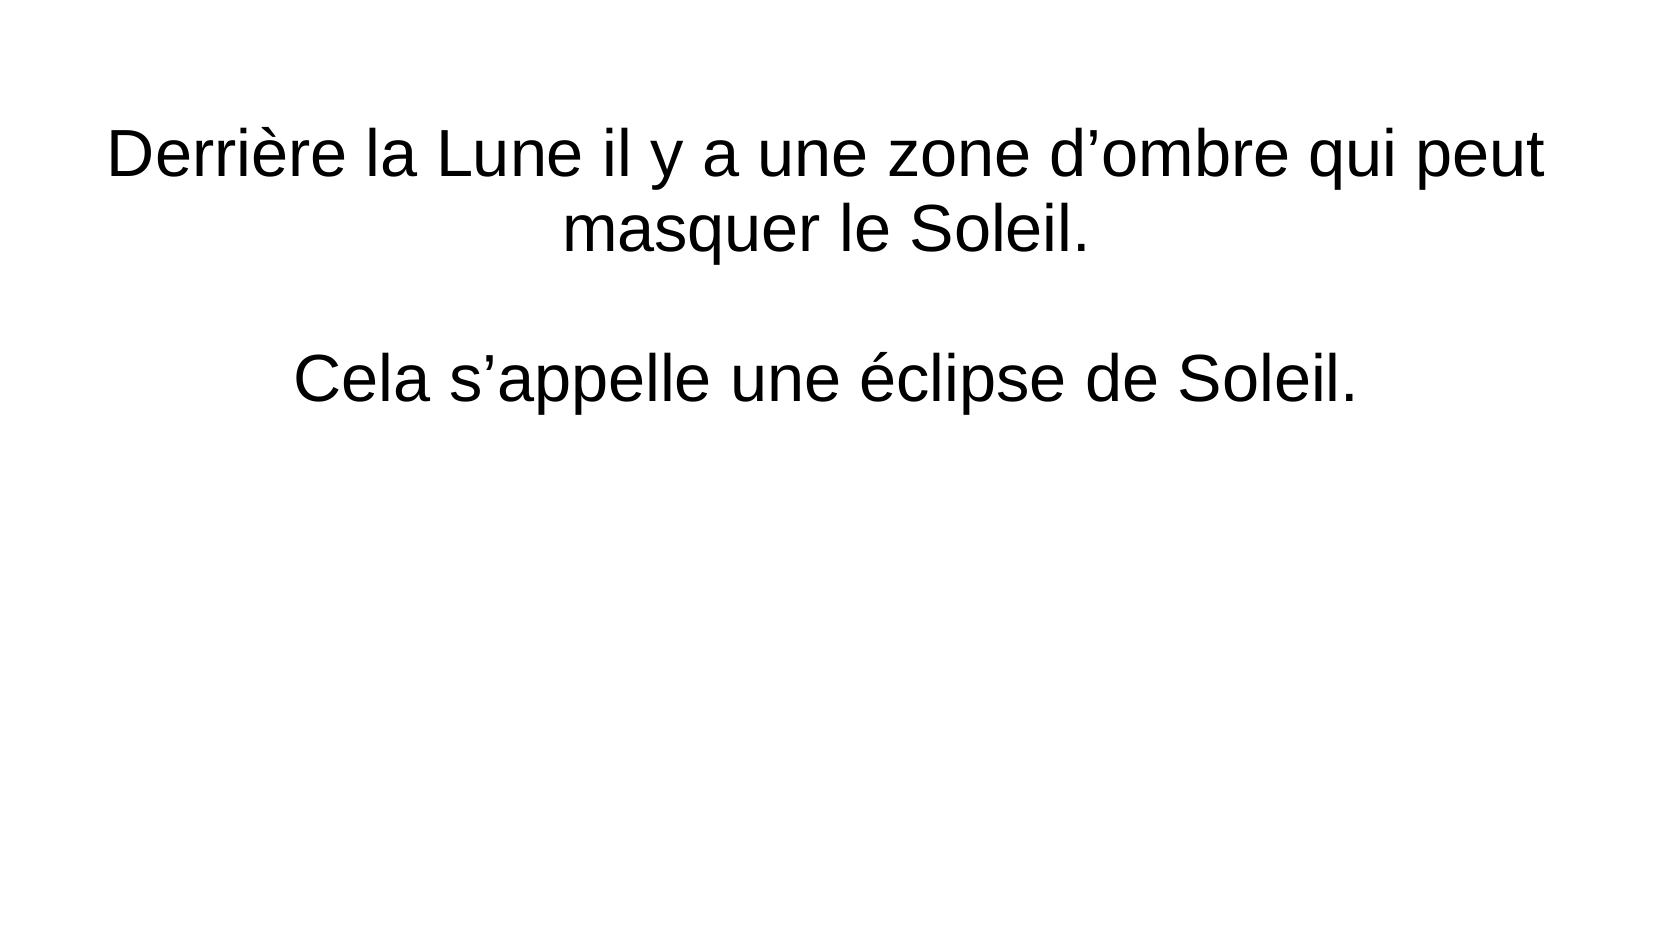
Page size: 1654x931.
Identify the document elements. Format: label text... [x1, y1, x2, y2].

subtitle Derrière la Lune il y a une zone d’ombre qui peut masquer le Soleil. Cela s’appelle une éclipse de Soleil. [82, 88, 1571, 443]
